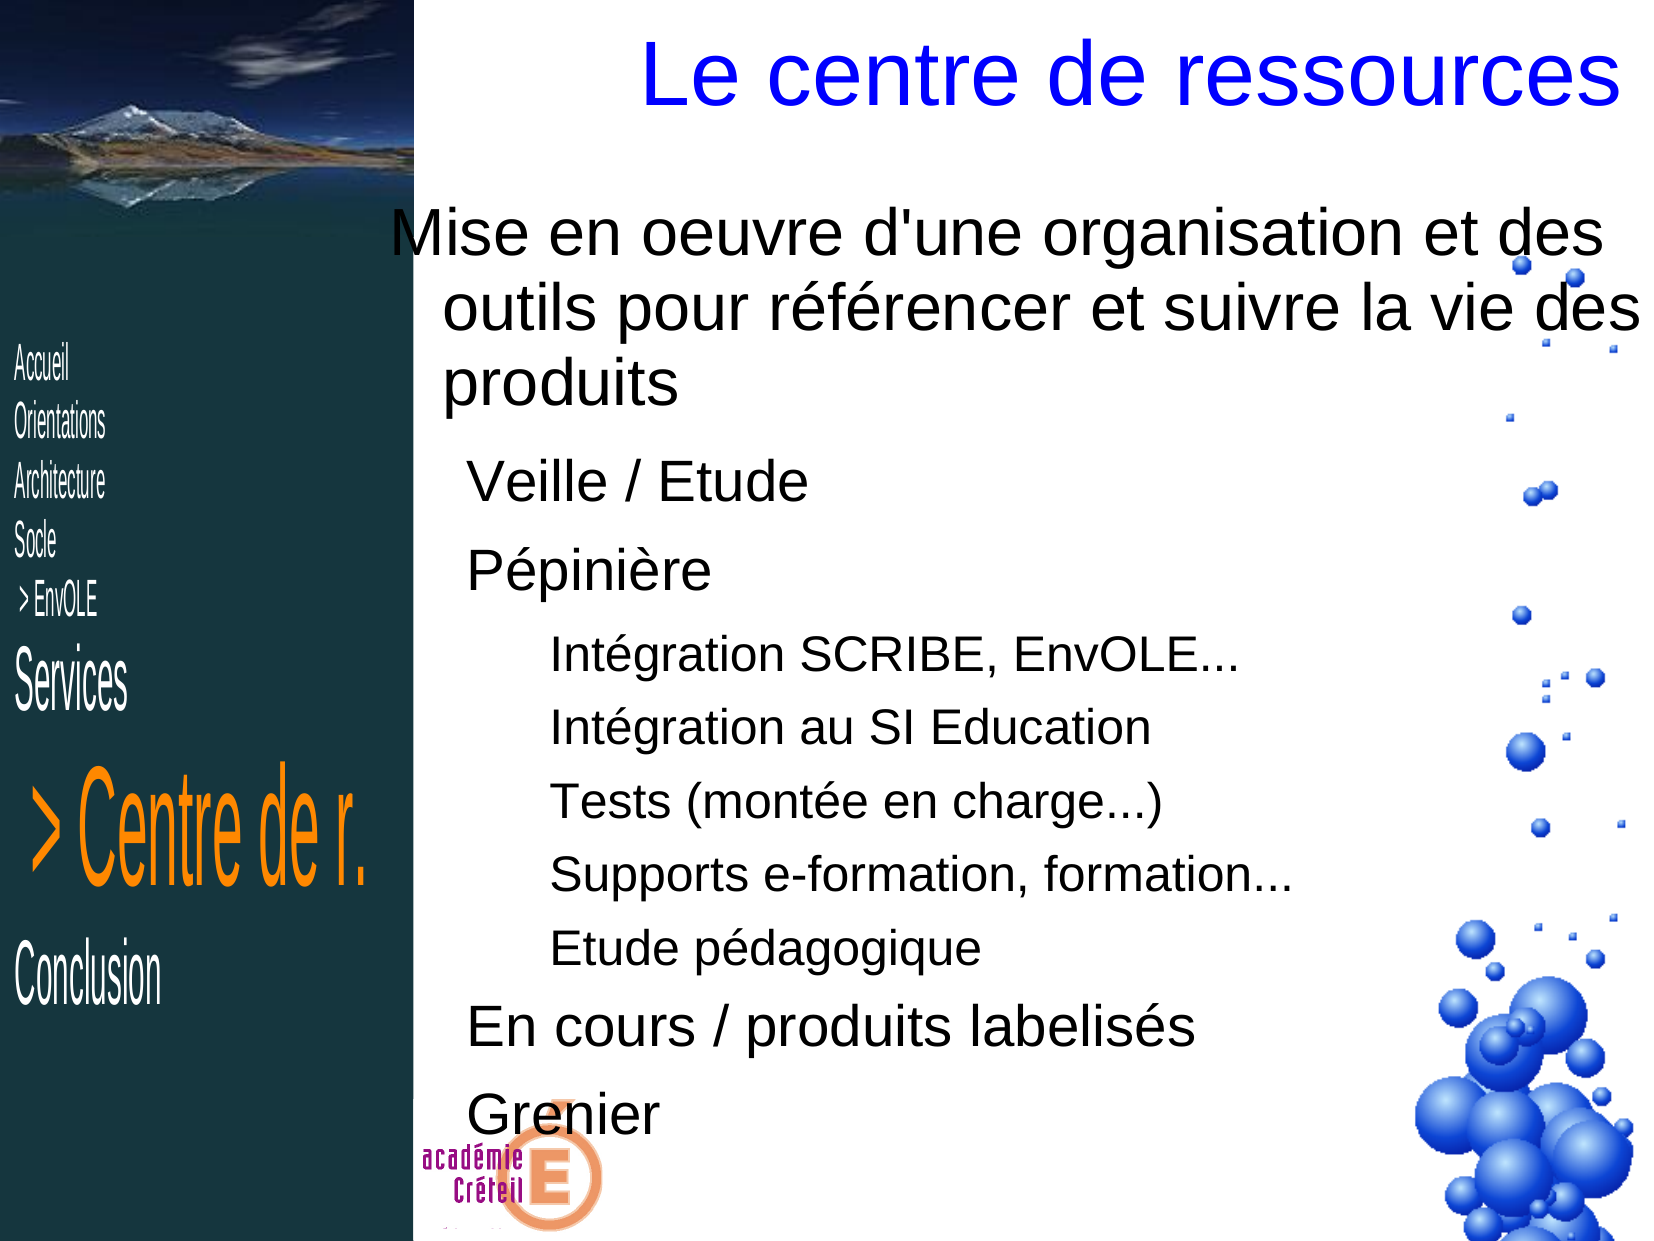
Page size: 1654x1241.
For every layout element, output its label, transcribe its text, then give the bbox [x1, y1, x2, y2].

picture [1412, 1152, 1648, 1241]
list Mise en oeuvre d'une organisation et des outils pour référencer et suivre la vie des produits Veille / Etude Pépinière Intégration SCRIBE, EnvOLE... Intégration au SI Education Tests (montée en charge...) Supports e-formation, formation... Etude pédagogique En cours / produits labelisés Grenier [372, 190, 1654, 1152]
title Le centre de ressources [0, 0, 1625, 148]
picture [0, 148, 414, 237]
text_box Accueil Orientations Architecture Socle > EnvOLE Services > Centre de r. Conclusion [0, 324, 384, 1034]
picture [413, 1152, 603, 1240]
